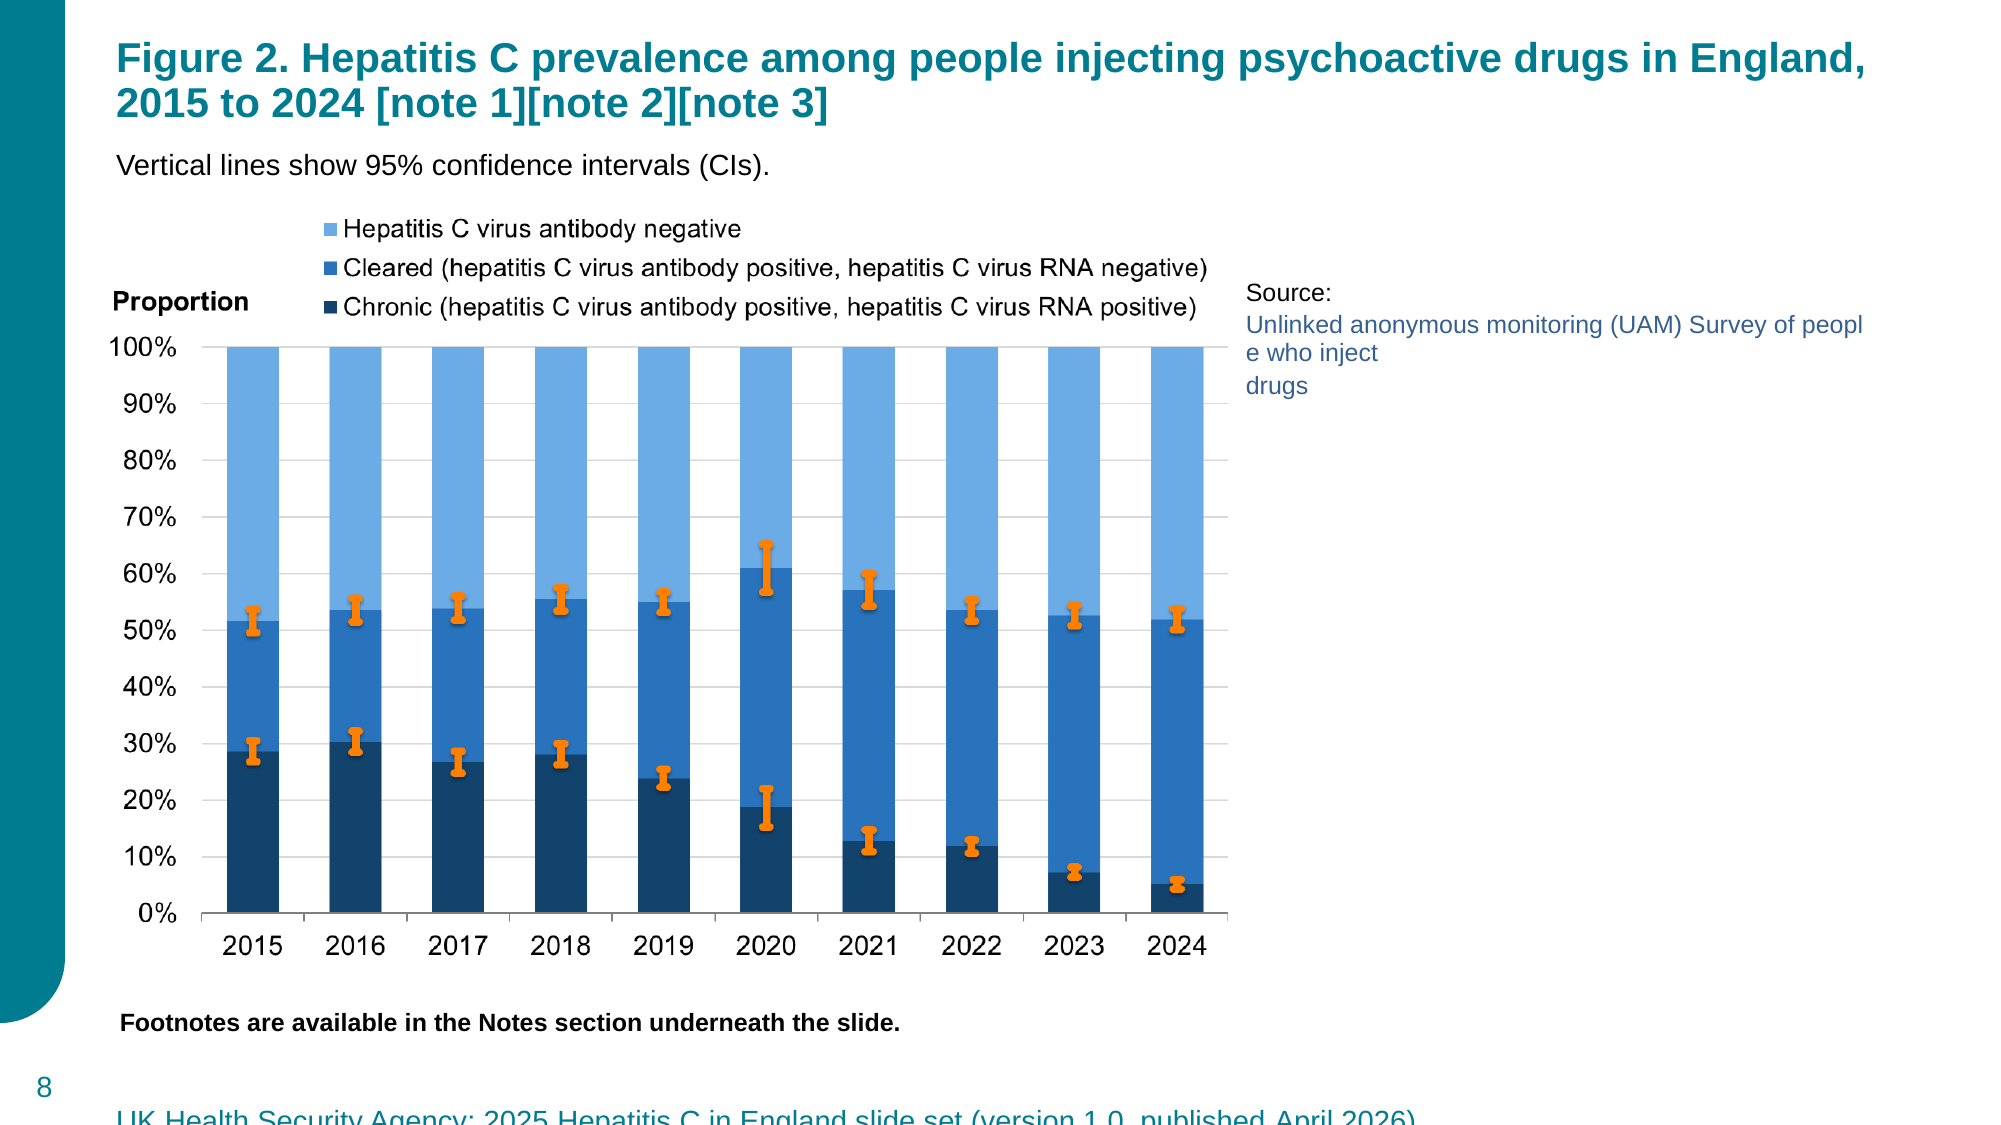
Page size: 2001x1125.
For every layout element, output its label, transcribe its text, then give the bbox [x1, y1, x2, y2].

text_box Source: Unlinked anonymous monitoring (UAM) Survey of people who inject drugs [1230, 265, 1892, 419]
text_box Vertical lines show 95% confidence intervals (CIs). [101, 145, 1101, 190]
text_box Footnotes are available in the Notes section underneath the slide. [104, 998, 1000, 1044]
picture [104, 206, 1228, 963]
title Figure 2. Hepatitis C prevalence among people injecting psychoactive drugs in England, 2015 to 2024 [note 1][note 2][note 3] [101, 29, 1926, 133]
text_box UK Health Security Agency: 2025 Hepatitis C in England slide set (version 1.0, published April 2026) [101, 1060, 1743, 1120]
text_box [21, 1056, 120, 1117]
